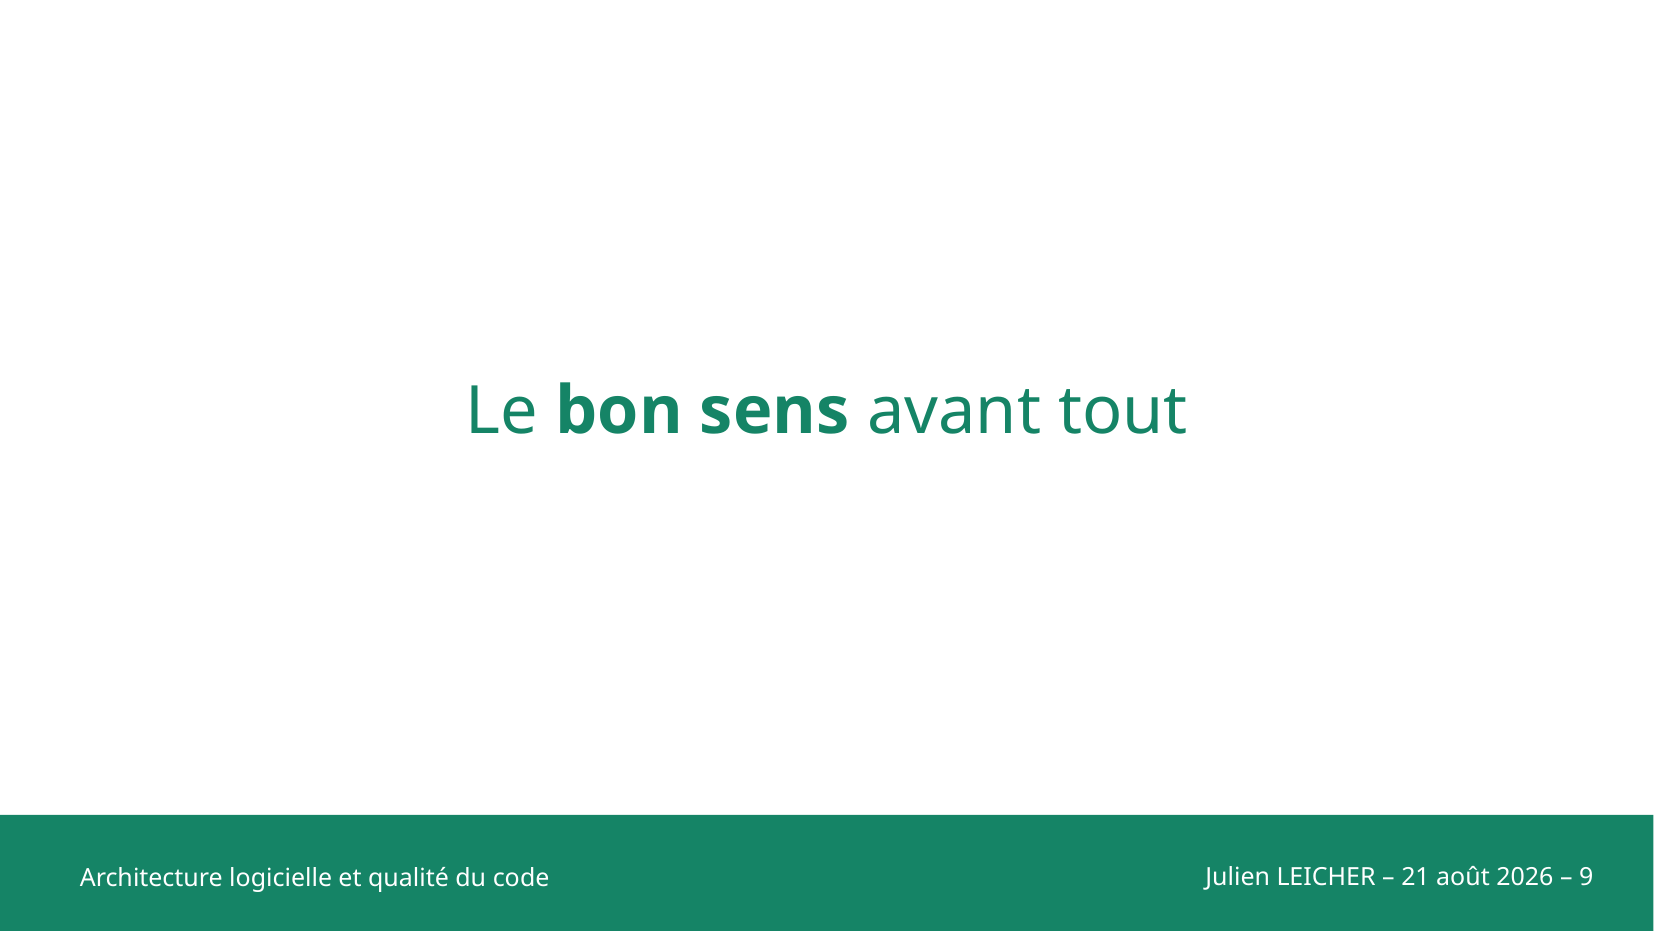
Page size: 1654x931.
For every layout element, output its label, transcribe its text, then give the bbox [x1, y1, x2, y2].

text_box Le bon sens avant tout [0, 0, 1654, 814]
text_box Julien LEICHER – 22 mars 2022 – <numéro> [0, 814, 1654, 931]
text_box Architecture logicielle et qualité du code [64, 852, 798, 898]
